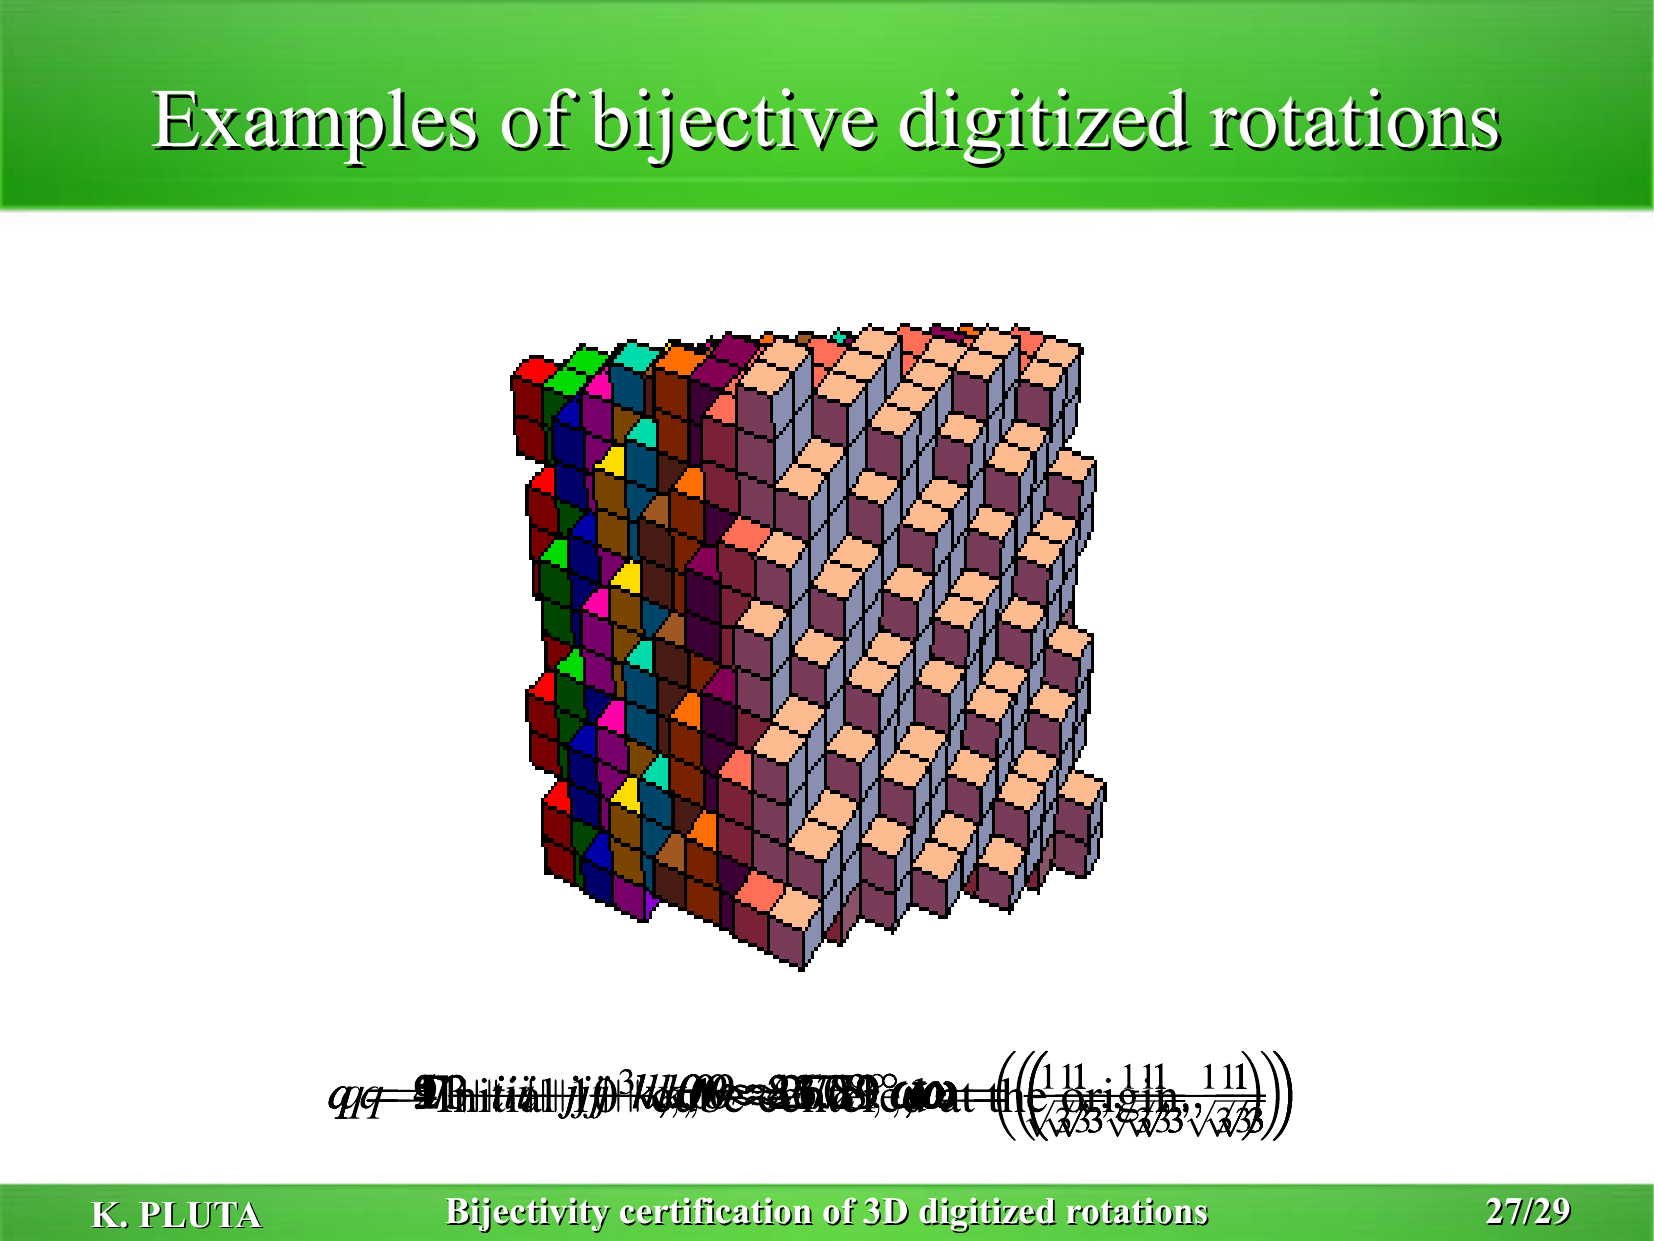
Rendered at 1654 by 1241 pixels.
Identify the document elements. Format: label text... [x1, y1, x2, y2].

title Examples of bijective digitized rotations [82, 47, 1571, 189]
picture [0, 0, 1654, 1241]
text_box [327, 1050, 1302, 1141]
